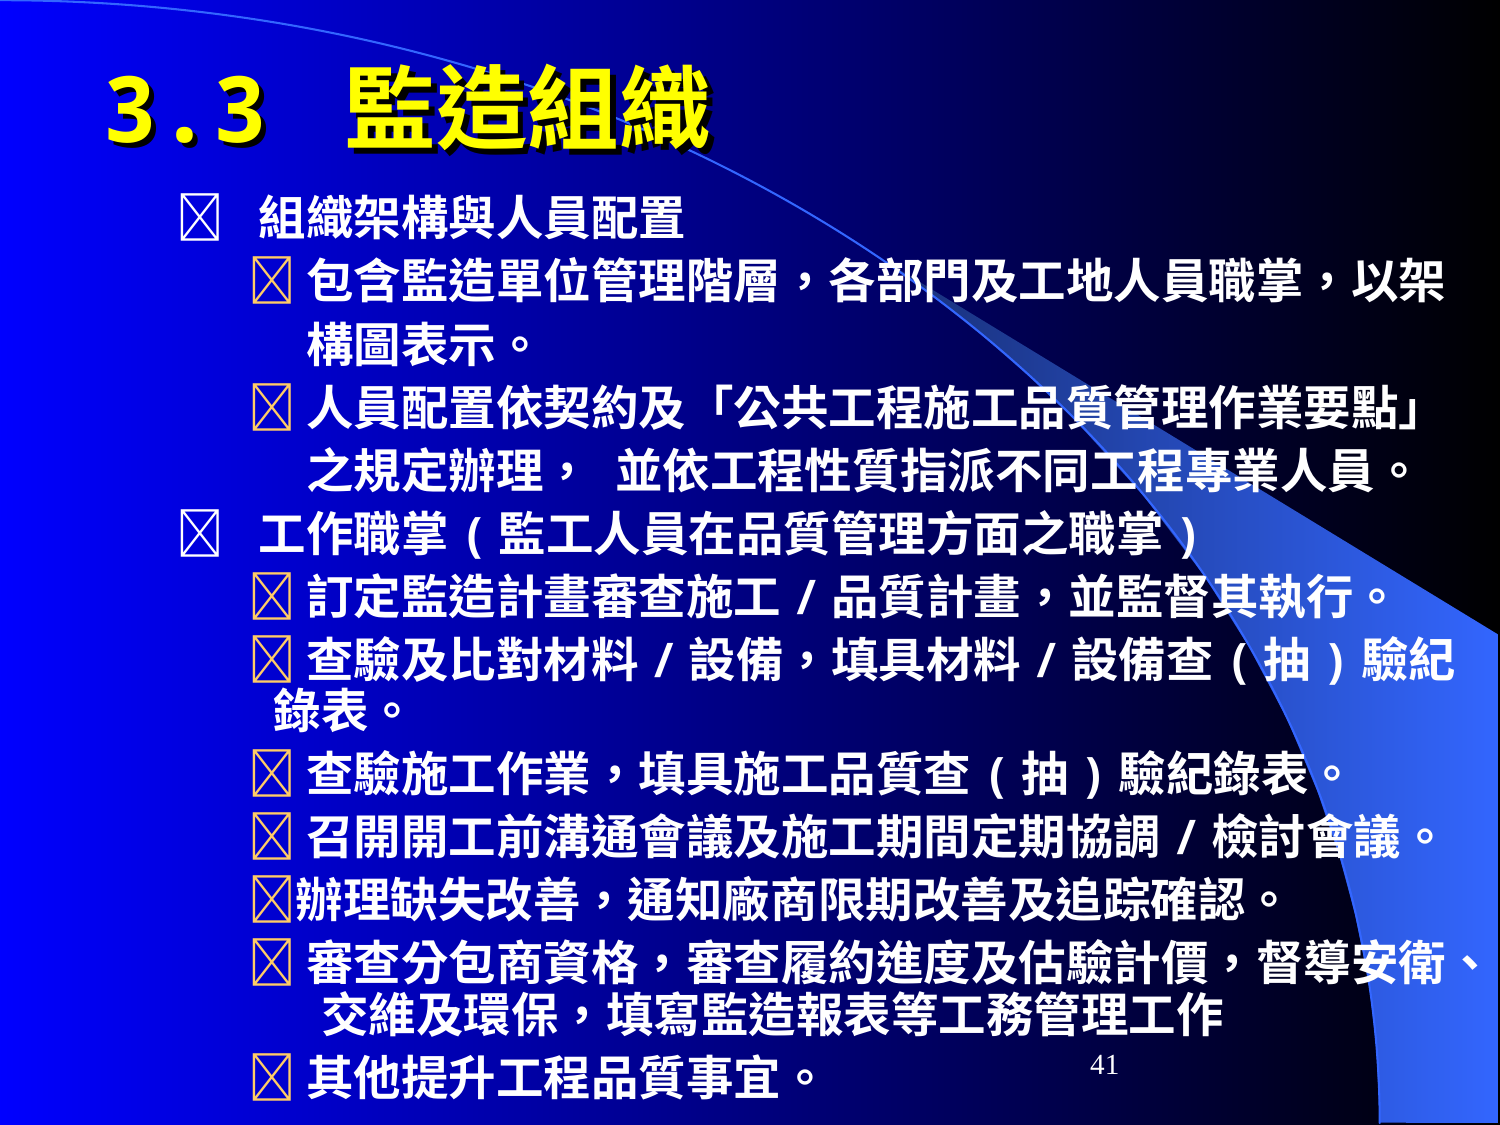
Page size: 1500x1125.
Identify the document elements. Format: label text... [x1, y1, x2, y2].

title 3.3 監造組織 [87, 24, 1363, 187]
list  組織架構與人員配置 包含監造單位管理階層，各部門及工地人員職掌，以架 構圖表示。 人員配置依契約及「公共工程施工品質管理作業要點」 之規定辦理， 並依工程性質指派不同工程專業人員。  工作職掌(監工人員在品質管理方面之職掌) 訂定監造計畫審查施工/品質計畫，並監督其執行。 查驗及比對材料/設備，填具材料/設備查(抽)驗紀錄表。 查驗施工作業，填具施工品質查(抽)驗紀錄表。 召開開工前溝通會議及施工期間定期協調/檢討會議。 辦理缺失改善，通知廠商限期改善及追踪確認。 審查分包商資格，審查履約進度及估驗計價，督導安衛、 交維及環保，填寫監造報表等工務管理工作 其他提升工程品質事宜。 [64, 187, 1500, 1125]
